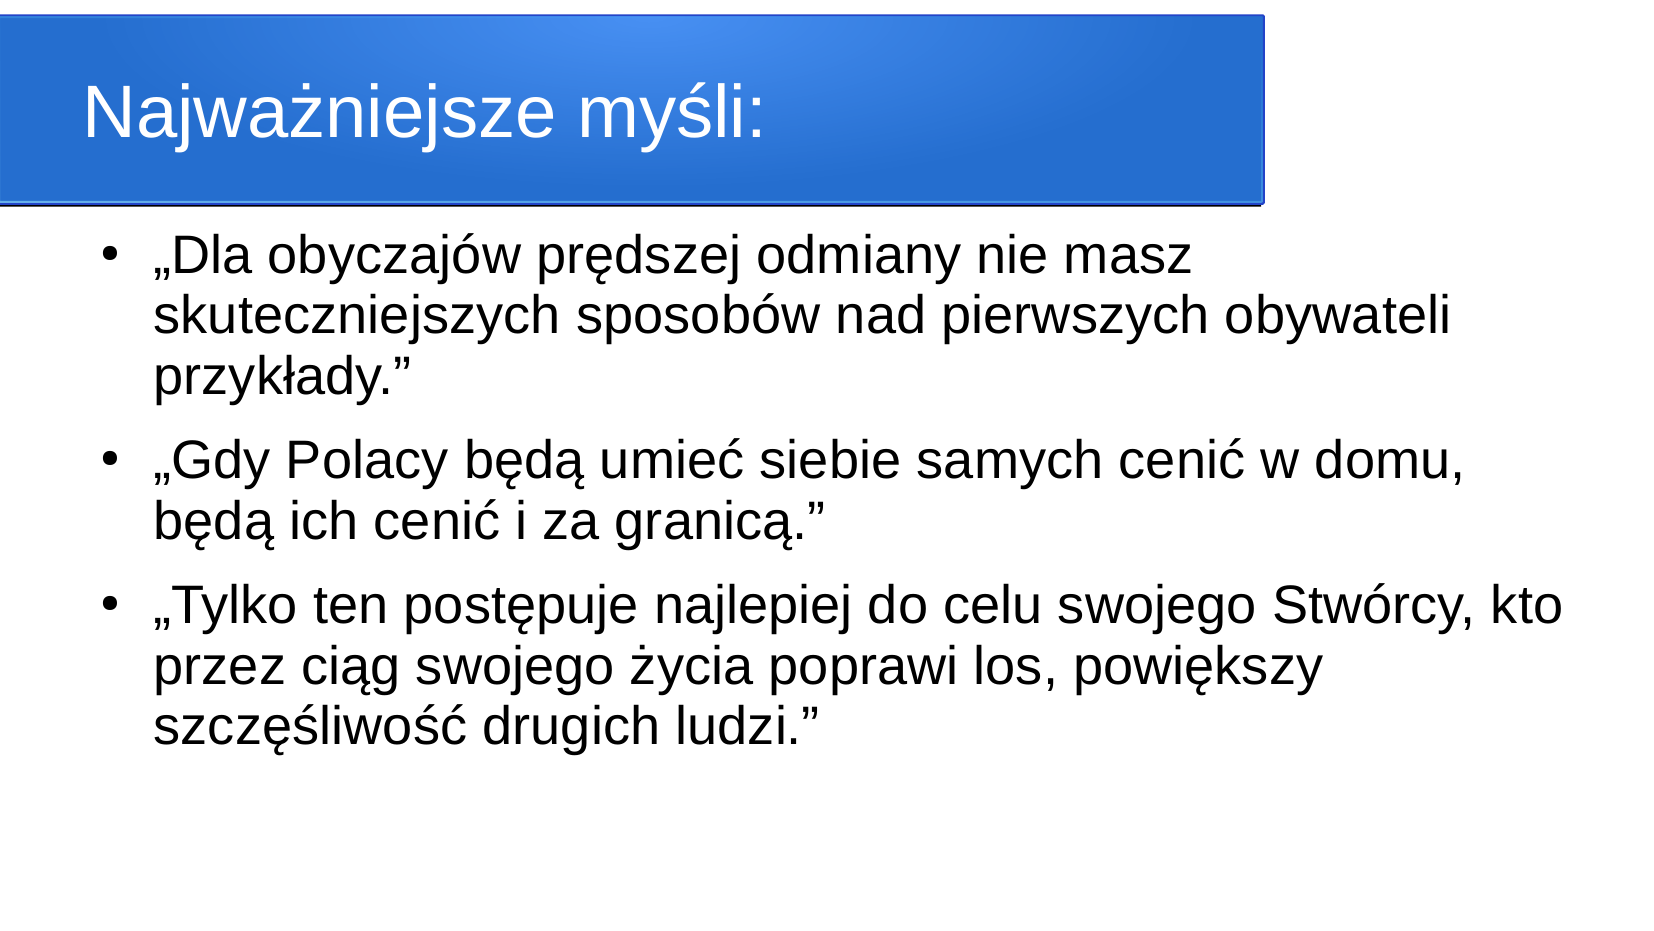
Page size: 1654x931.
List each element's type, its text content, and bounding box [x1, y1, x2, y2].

title Najważniejsze myśli: [82, 35, 1235, 189]
list „Dla obyczajów prędszej odmiany nie masz skuteczniejszych sposobów nad pierwszych obywateli przykłady.” „Gdy Polacy będą umieć siebie samych cenić w domu, będą ich cenić i za granicą.” „Tylko ten postępuje najlepiej do celu swojego Stwórcy, kto przez ciąg swojego życia poprawi los, powiększy szczęśliwość drugich ludzi.” [82, 224, 1571, 764]
